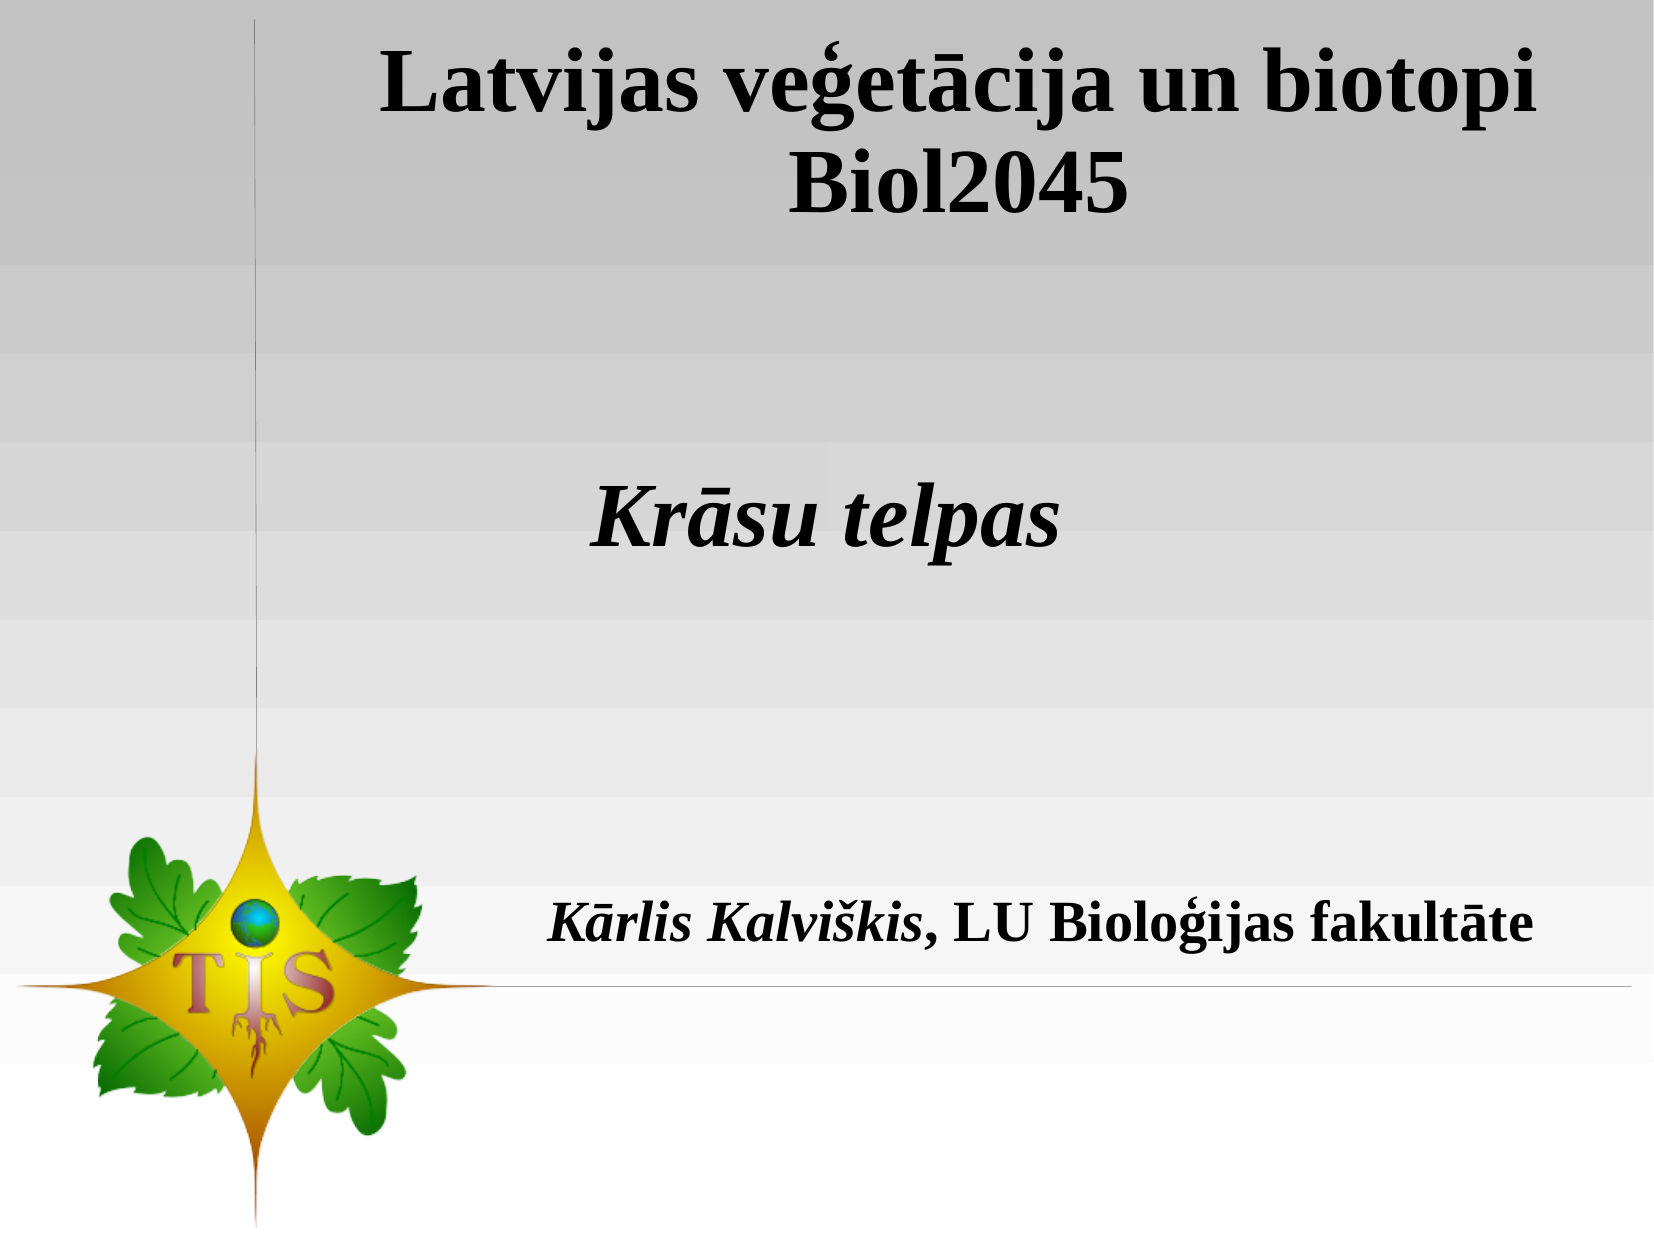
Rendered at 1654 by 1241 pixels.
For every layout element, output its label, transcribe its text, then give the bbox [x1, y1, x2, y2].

picture [0, 0, 1654, 1241]
title Krāsu telpas [108, 305, 1546, 726]
